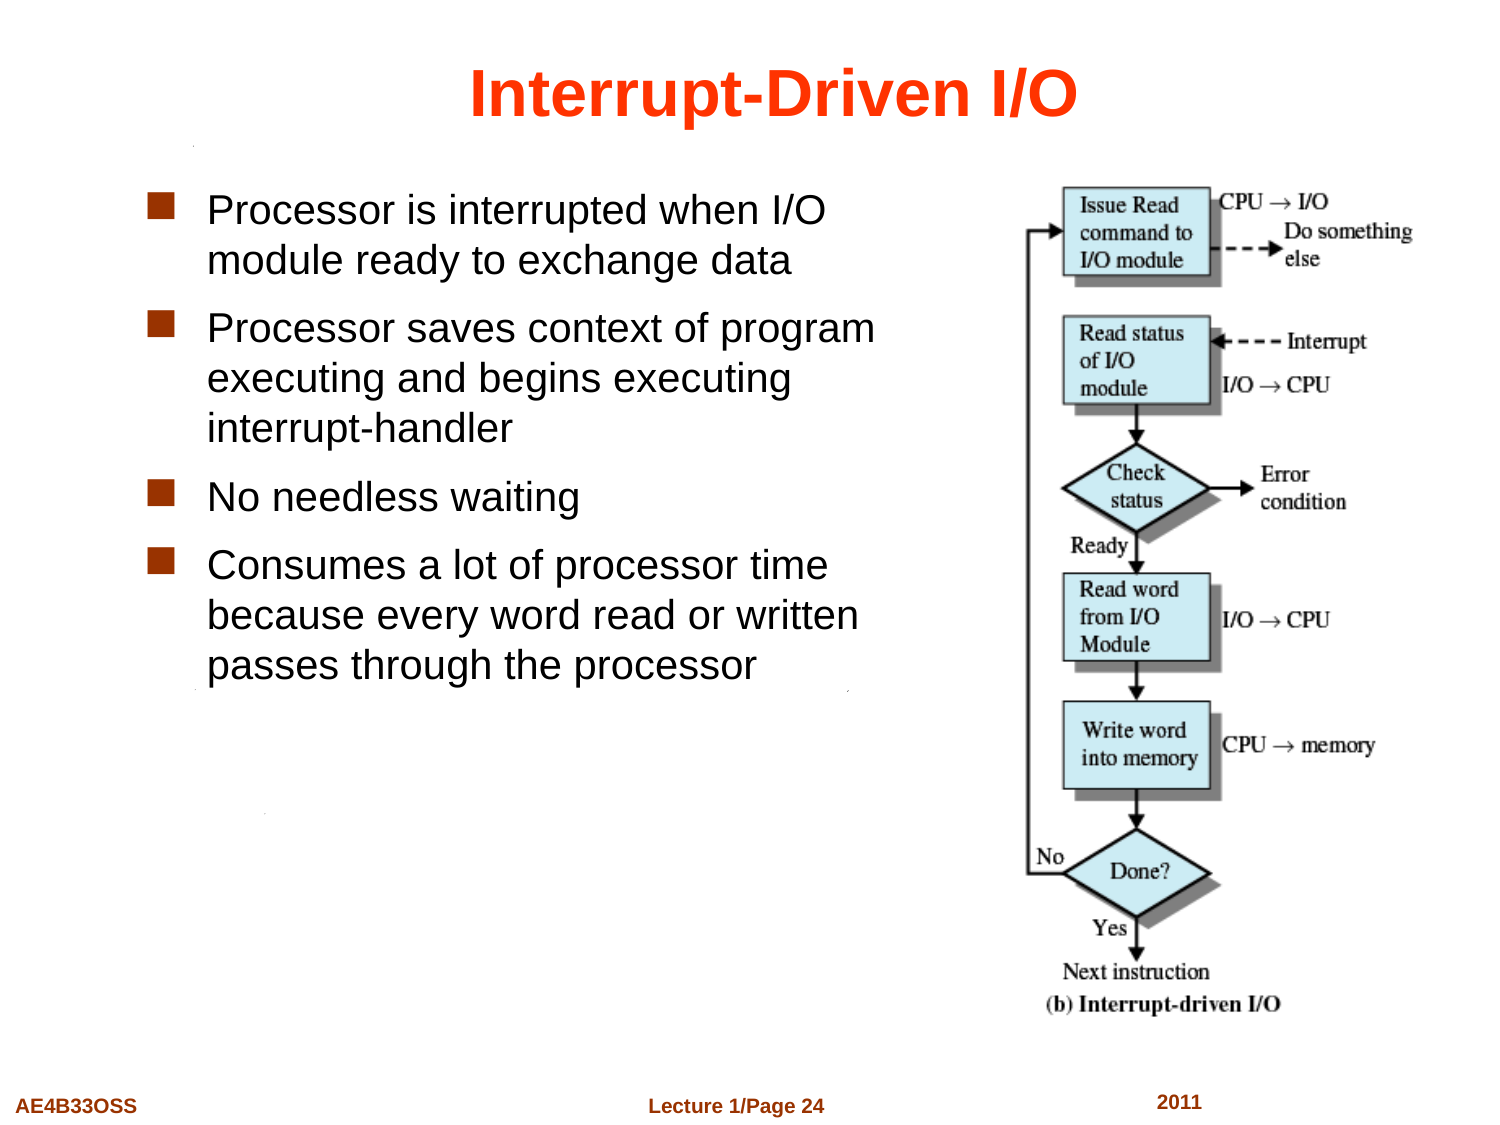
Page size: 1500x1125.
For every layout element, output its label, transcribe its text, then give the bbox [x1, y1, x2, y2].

list Processor is interrupted when I/O module ready to exchange data Processor saves context of program executing and begins executing interrupt-handler No needless waiting Consumes a lot of processor time because every word read or written passes through the processor [135, 174, 964, 911]
text_box [1000, 174, 1426, 1026]
title Interrupt-Driven I/O [112, 37, 1438, 138]
